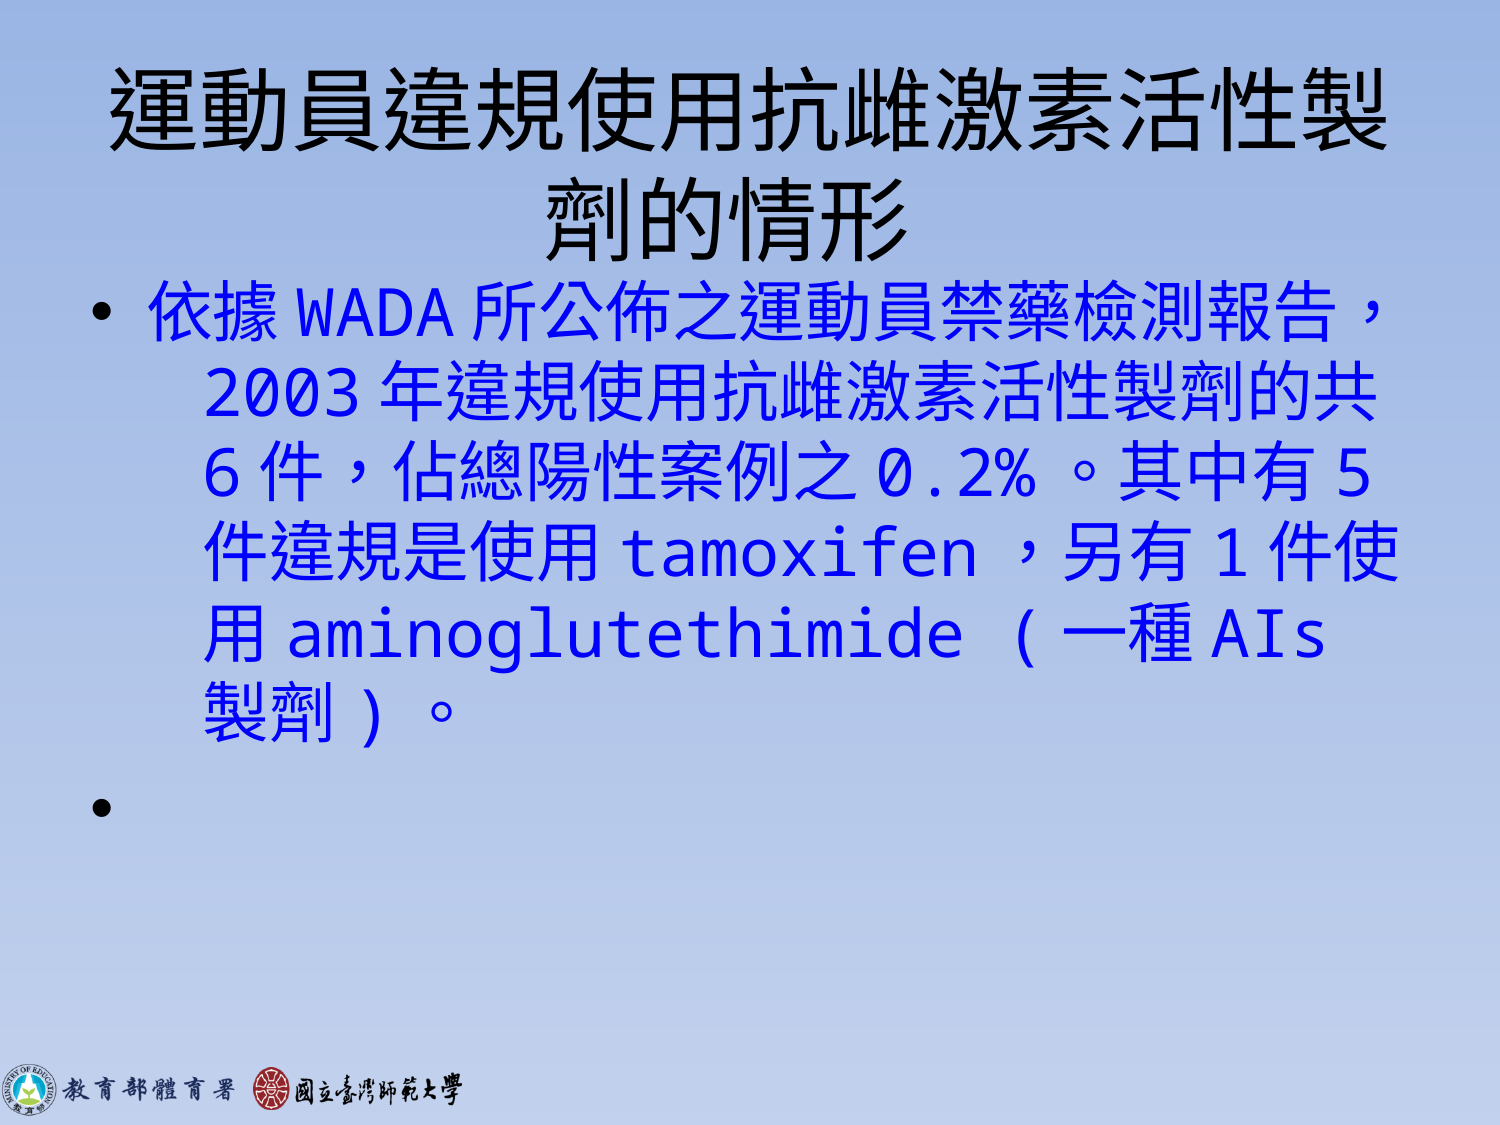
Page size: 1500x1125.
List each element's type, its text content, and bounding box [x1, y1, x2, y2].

title 運動員違規使用抗雌激素活性製劑的情形 [75, 45, 1426, 233]
list 依據WADA所公佈之運動員禁藥檢測報告，2003年違規使用抗雌激素活性製劑的共6件，佔總陽性案例之0.2%。其中有5件違規是使用tamoxifen，另有1件使用aminoglutethimide (一種AIs製劑)。 [75, 262, 1426, 1005]
